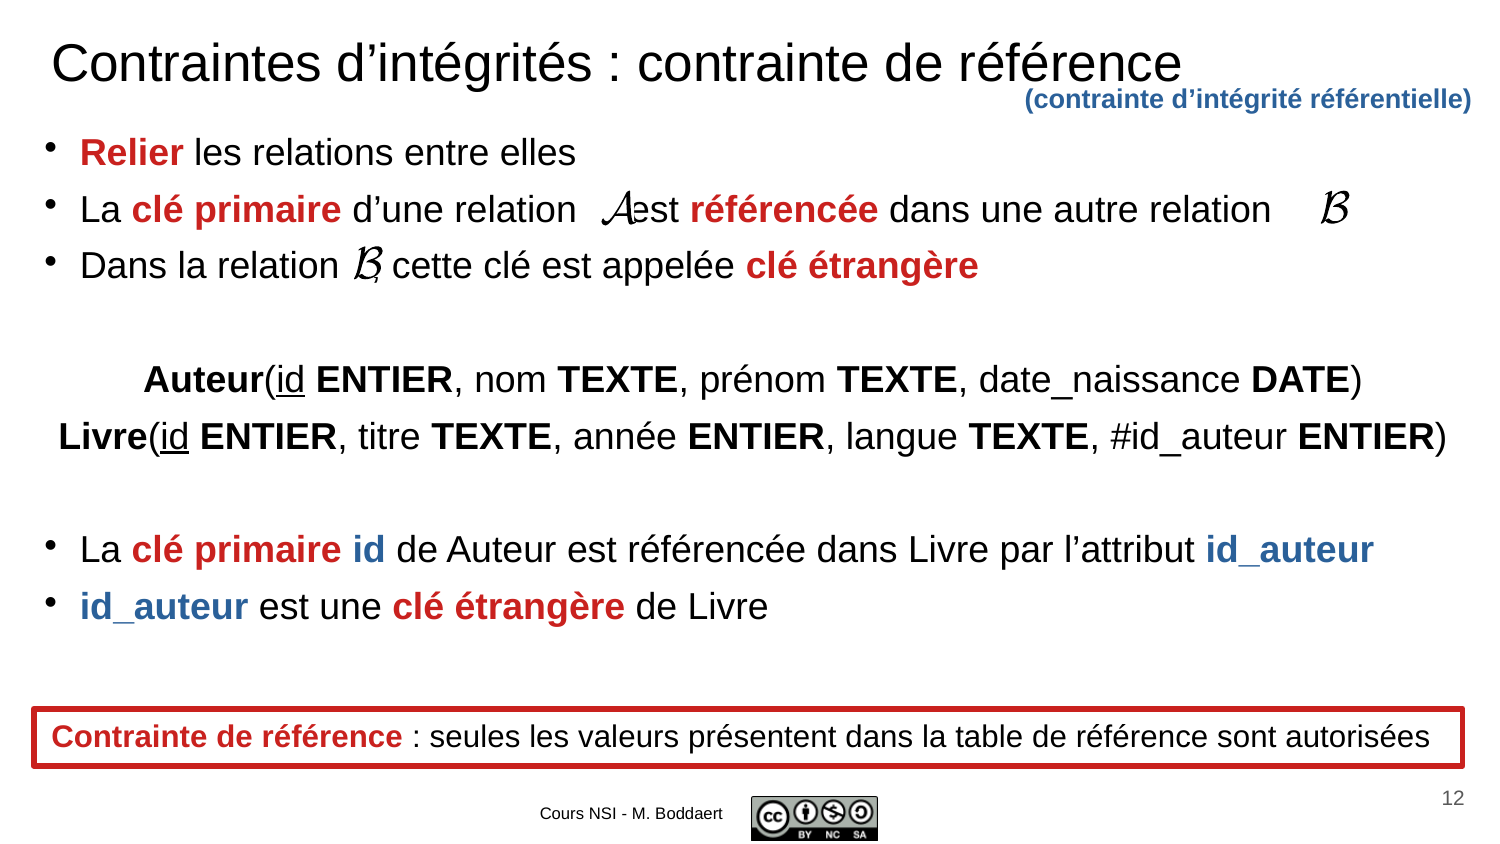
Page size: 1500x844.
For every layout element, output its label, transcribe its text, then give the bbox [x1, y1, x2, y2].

title Contraintes d’intégrités : contrainte de référence [51, 13, 1449, 108]
text_box Relier les relations entre elles La clé primaire d’une relation est référencée dans une autre relation Dans la relation , cette clé est appelée clé étrangère Auteur(id ENTIER, nom TEXTE, prénom TEXTE, date_naissance DATE) Livre(id ENTIER, titre TEXTE, année ENTIER, langue TEXTE, #id_auteur ENTIER) La clé primaire id de Auteur est référencée dans Livre par l’attribut id_auteur id_auteur est une clé étrangère de Livre [29, 120, 1477, 760]
text_box Contrainte de référence : seules les valeurs présentent dans la table de référence sont autorisées [33, 708, 1463, 766]
text_box [354, 246, 383, 280]
text_box (contrainte d’intégrité référentielle) [1009, 76, 1500, 123]
picture [751, 796, 878, 841]
text_box [601, 190, 637, 226]
slide_number <numéro> [1389, 764, 1480, 830]
text_box [1320, 190, 1350, 224]
